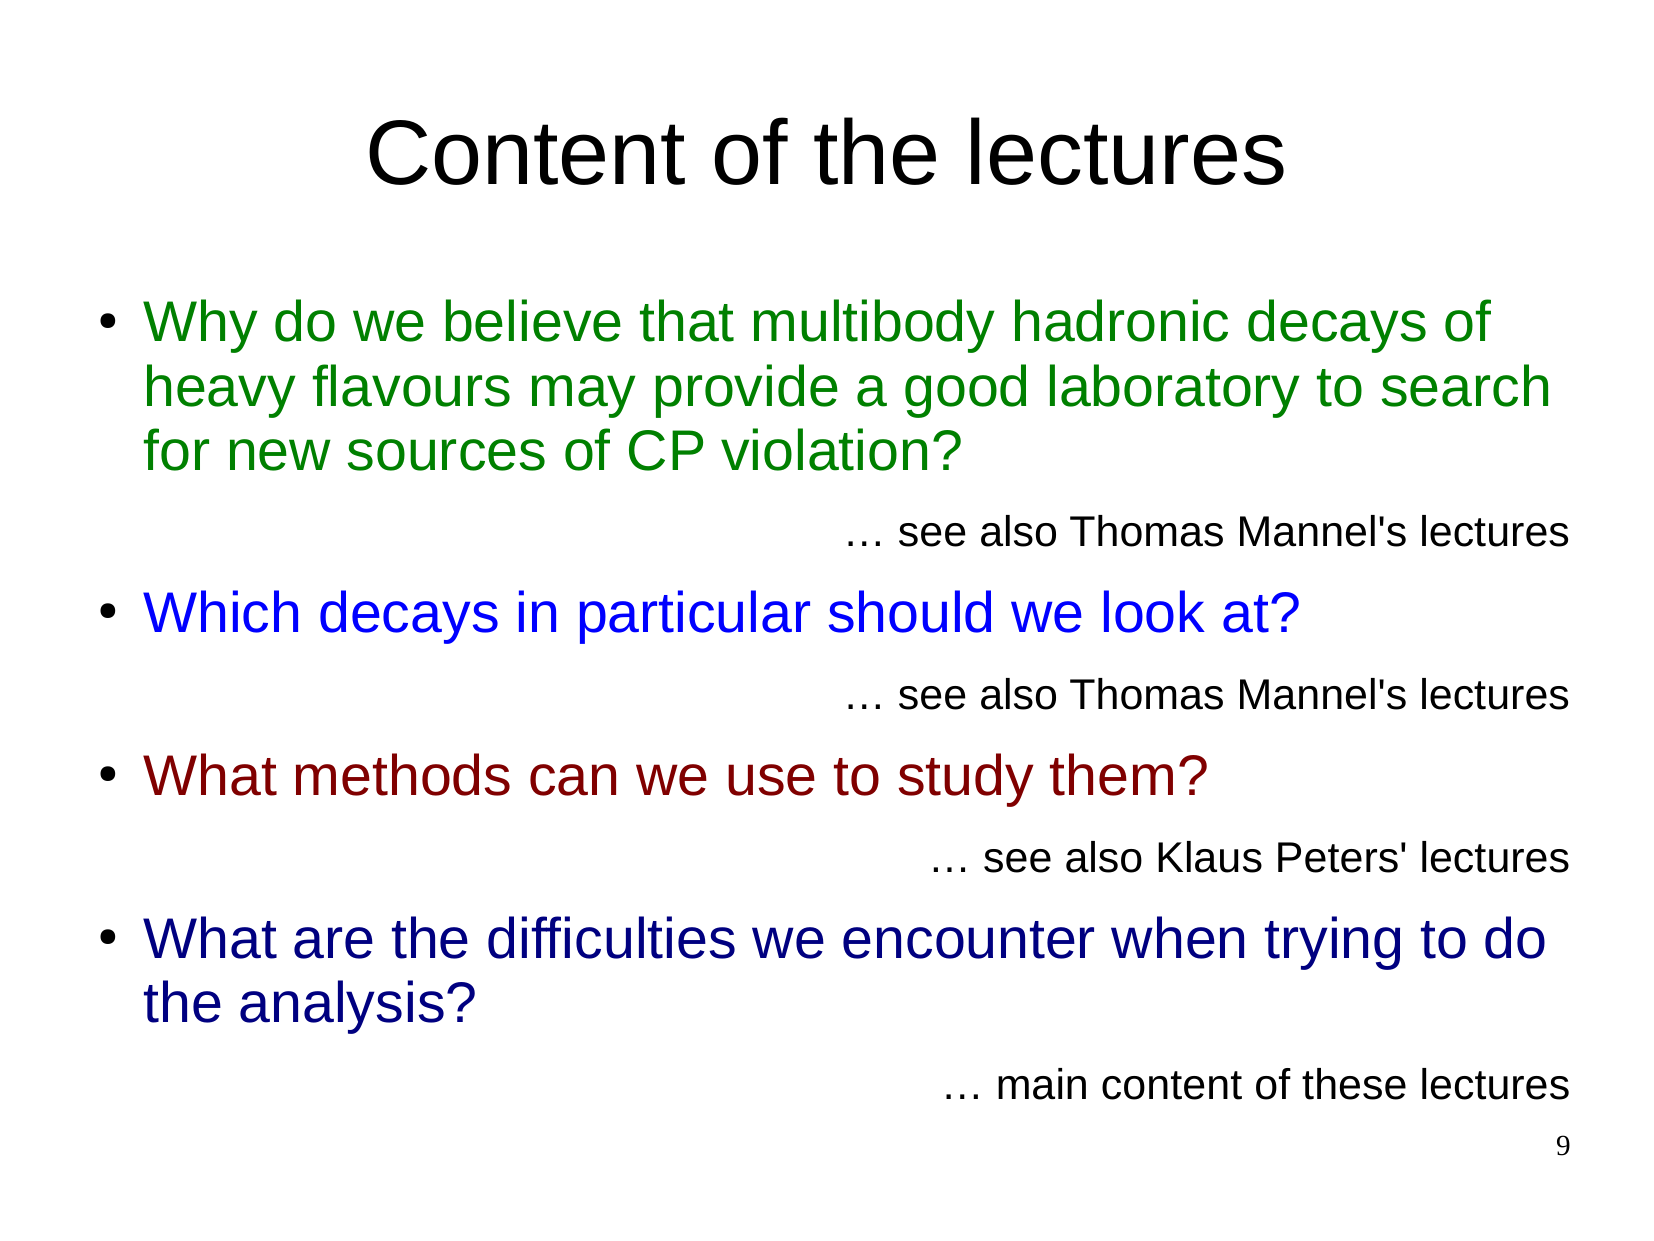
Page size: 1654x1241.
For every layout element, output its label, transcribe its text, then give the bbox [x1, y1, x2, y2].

title Content of the lectures [82, 56, 1571, 250]
list Why do we believe that multibody hadronic decays of heavy flavours may provide a good laboratory to search for new sources of CP violation? … see also Thomas Mannel's lectures Which decays in particular should we look at? … see also Thomas Mannel's lectures What methods can we use to study them? … see also Klaus Peters' lectures What are the difficulties we encounter when trying to do the analysis? … main content of these lectures [82, 290, 1571, 1109]
